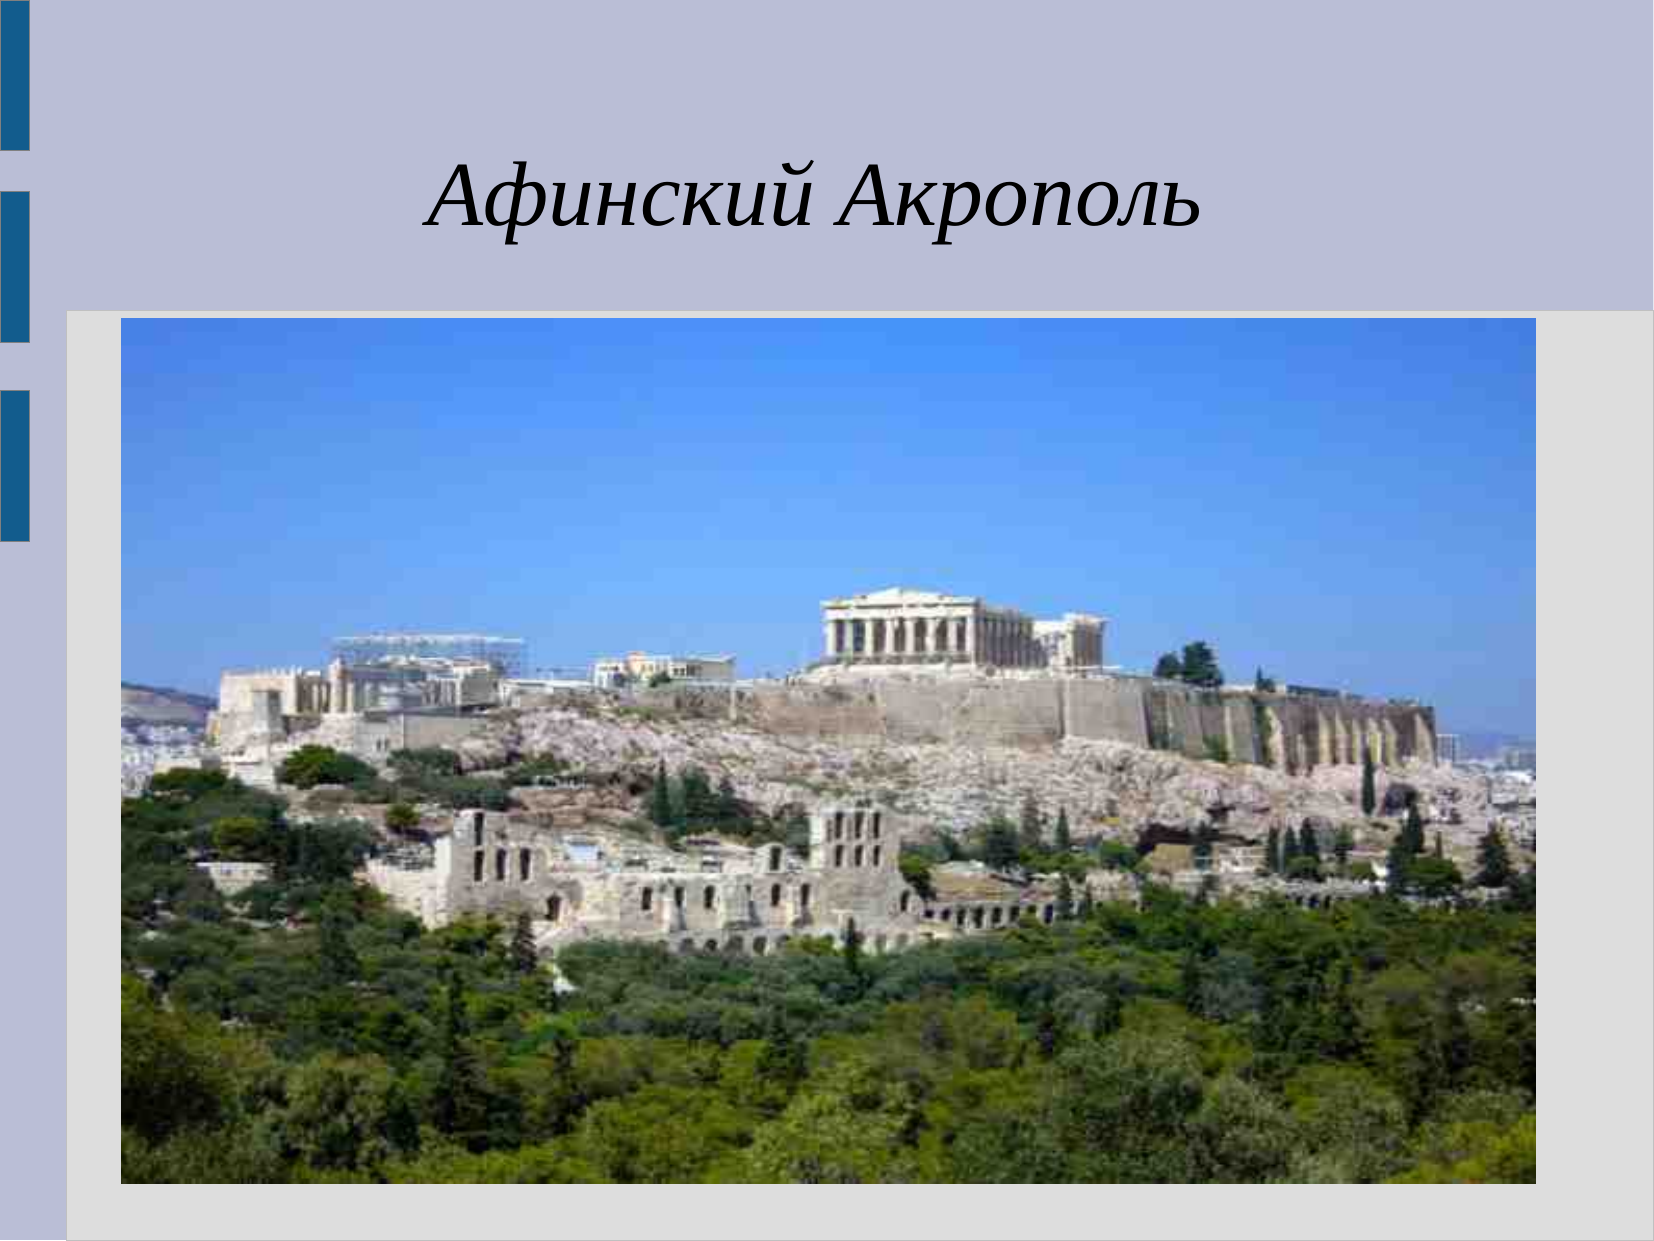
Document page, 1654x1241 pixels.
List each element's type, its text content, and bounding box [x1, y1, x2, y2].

title Афинский Акрополь [121, 91, 1534, 299]
picture [121, 318, 1536, 1184]
